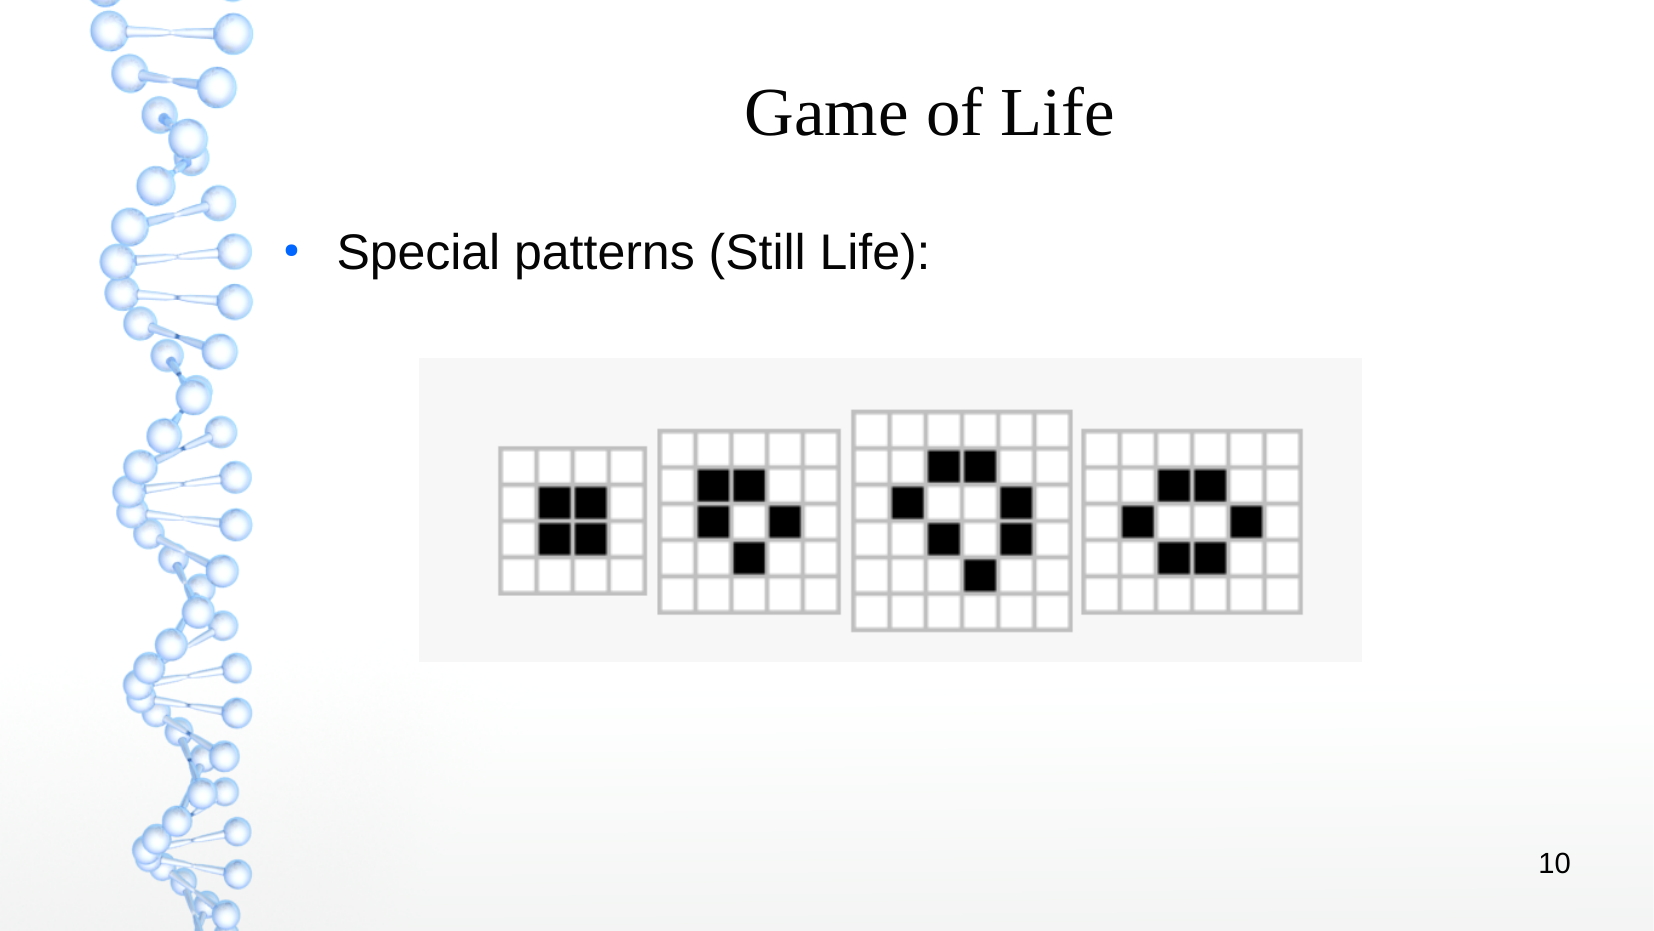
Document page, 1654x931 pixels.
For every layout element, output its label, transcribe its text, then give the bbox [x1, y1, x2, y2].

title Game of Life [265, 35, 1595, 189]
picture [0, 0, 1654, 931]
list Special patterns (Still Life): [265, 224, 1595, 764]
